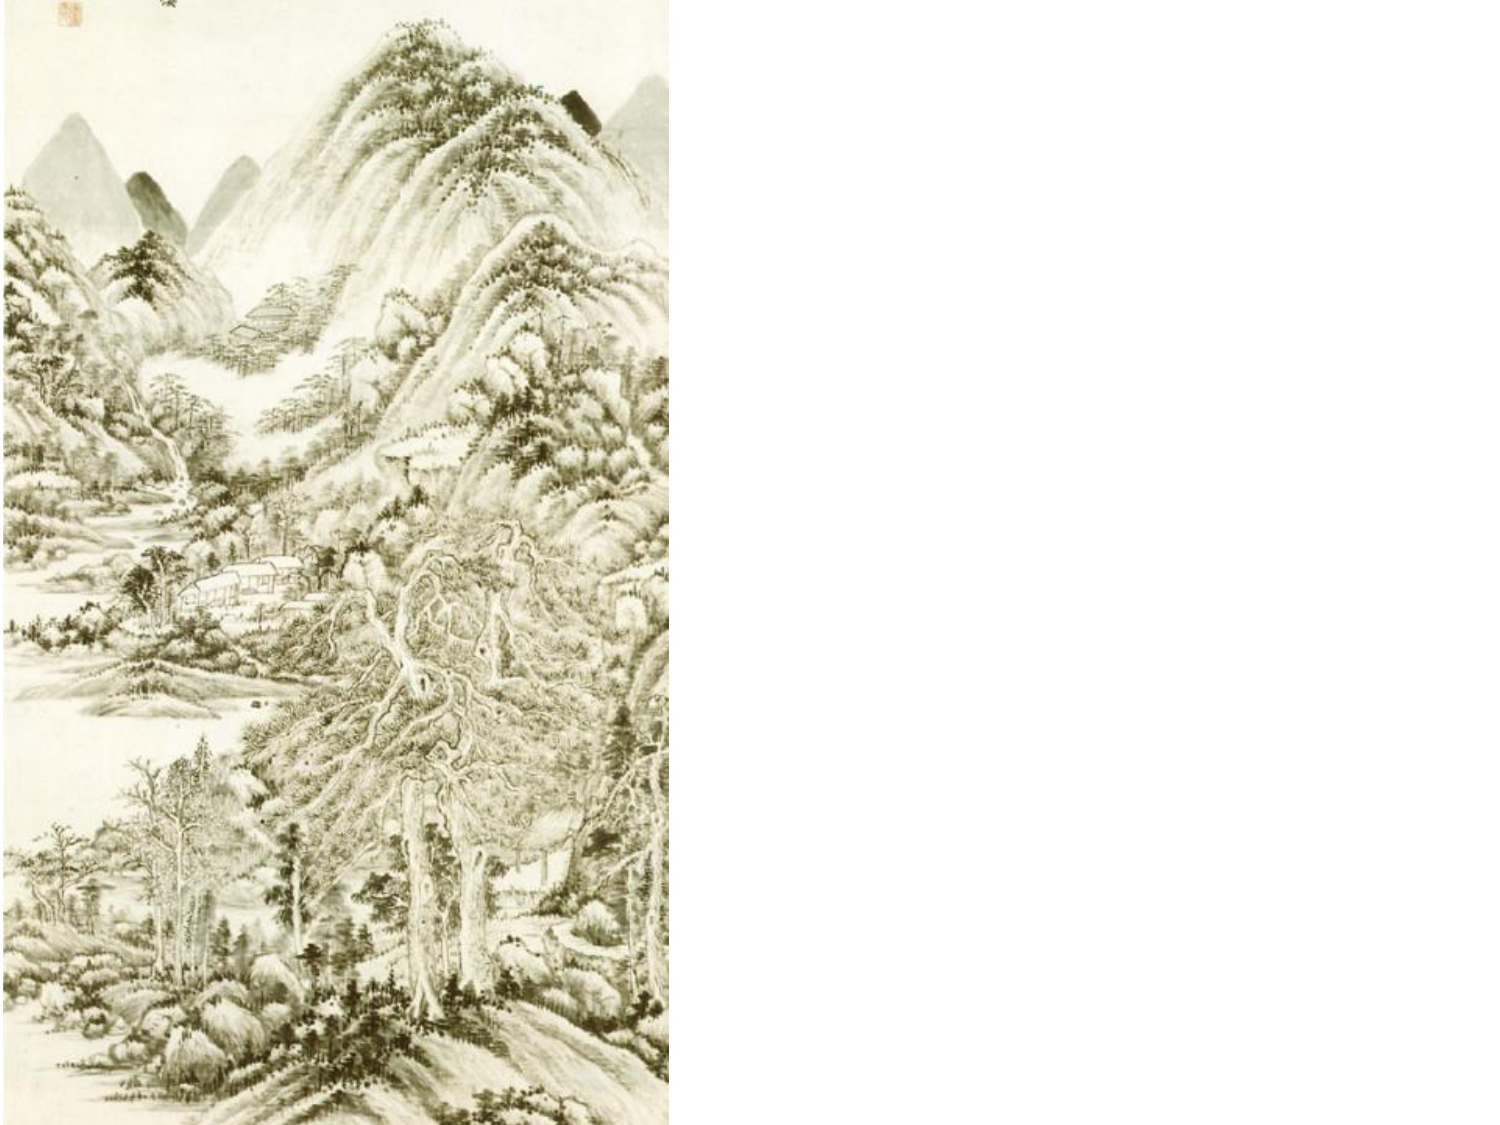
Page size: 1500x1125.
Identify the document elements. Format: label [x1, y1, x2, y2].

picture [3, 0, 669, 1125]
